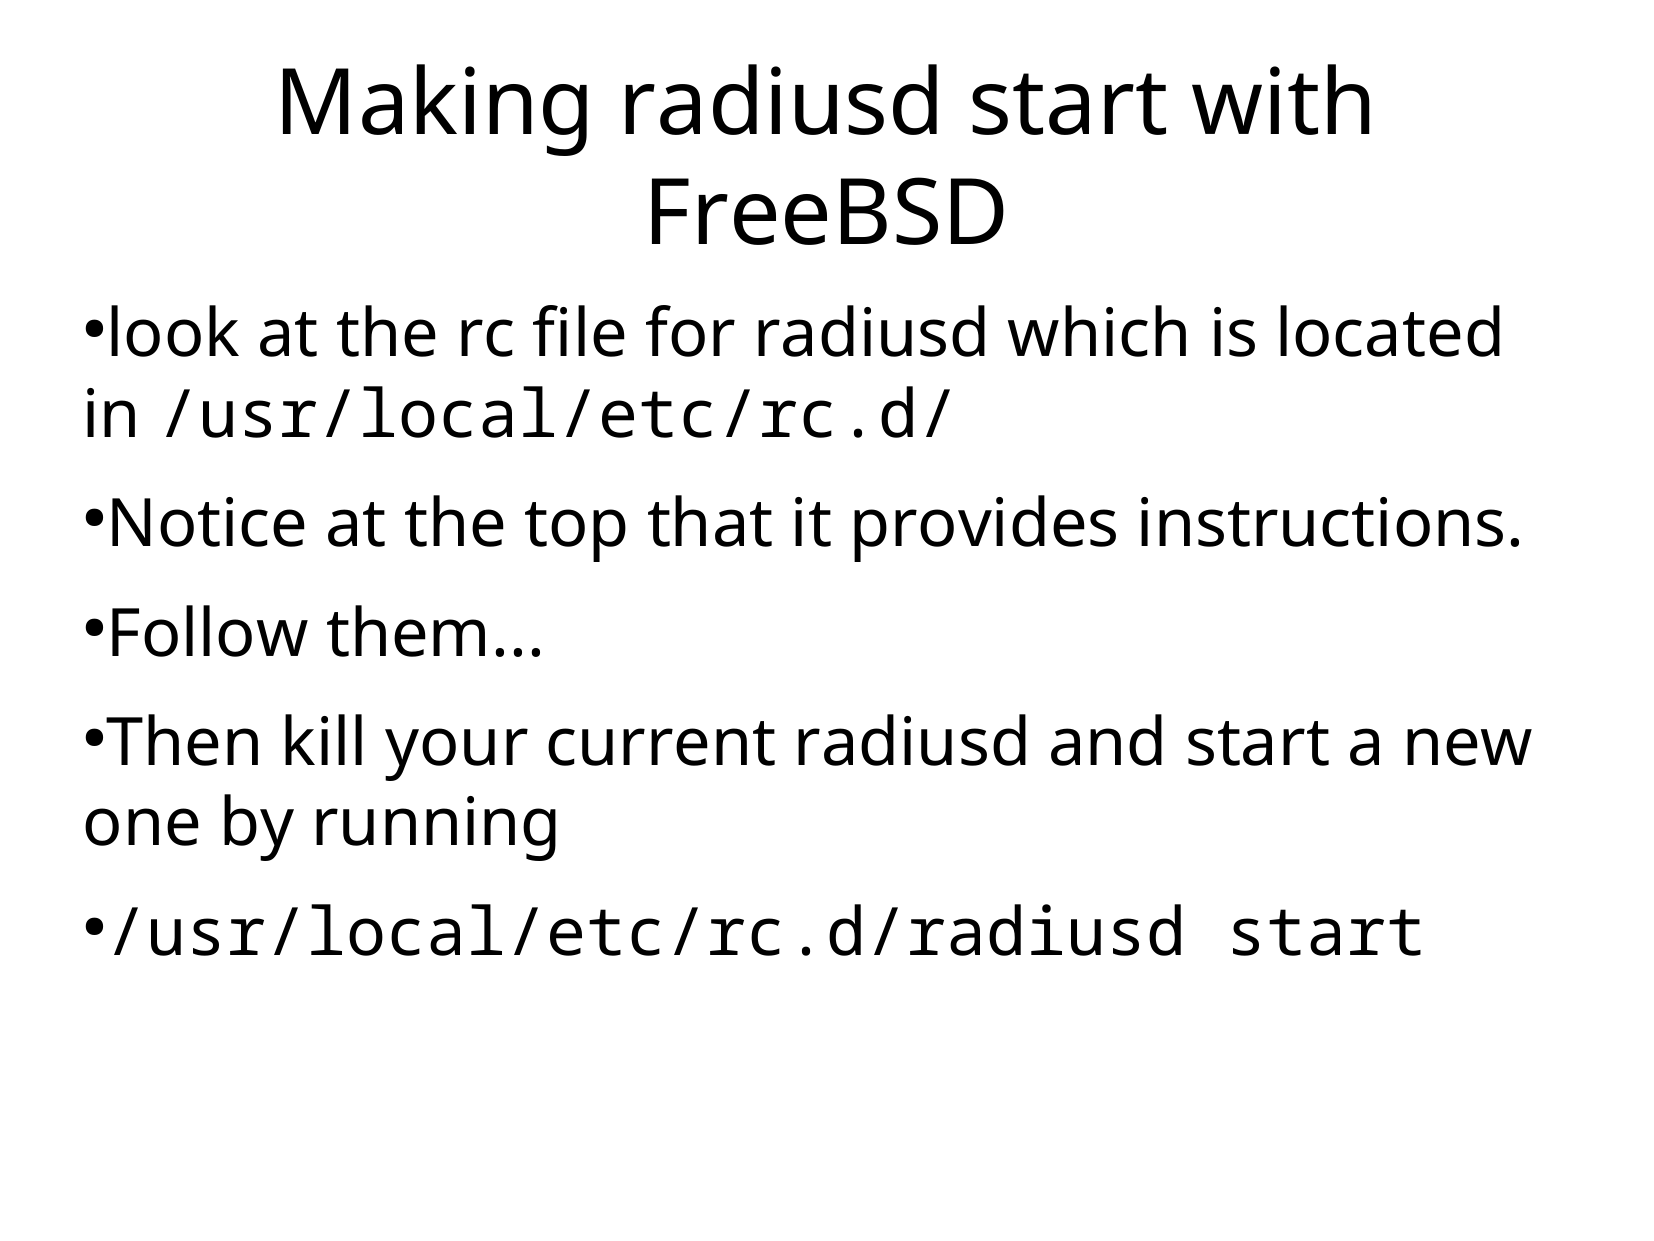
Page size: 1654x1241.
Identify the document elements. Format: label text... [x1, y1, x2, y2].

title Making radiusd start with FreeBSD [82, 49, 1571, 257]
list look at the rc file for radiusd which is located in /usr/local/etc/rc.d/ Notice at the top that it provides instructions. Follow them... Then kill your current radiusd and start a new one by running /usr/local/etc/rc.d/radiusd start [82, 290, 1571, 1109]
